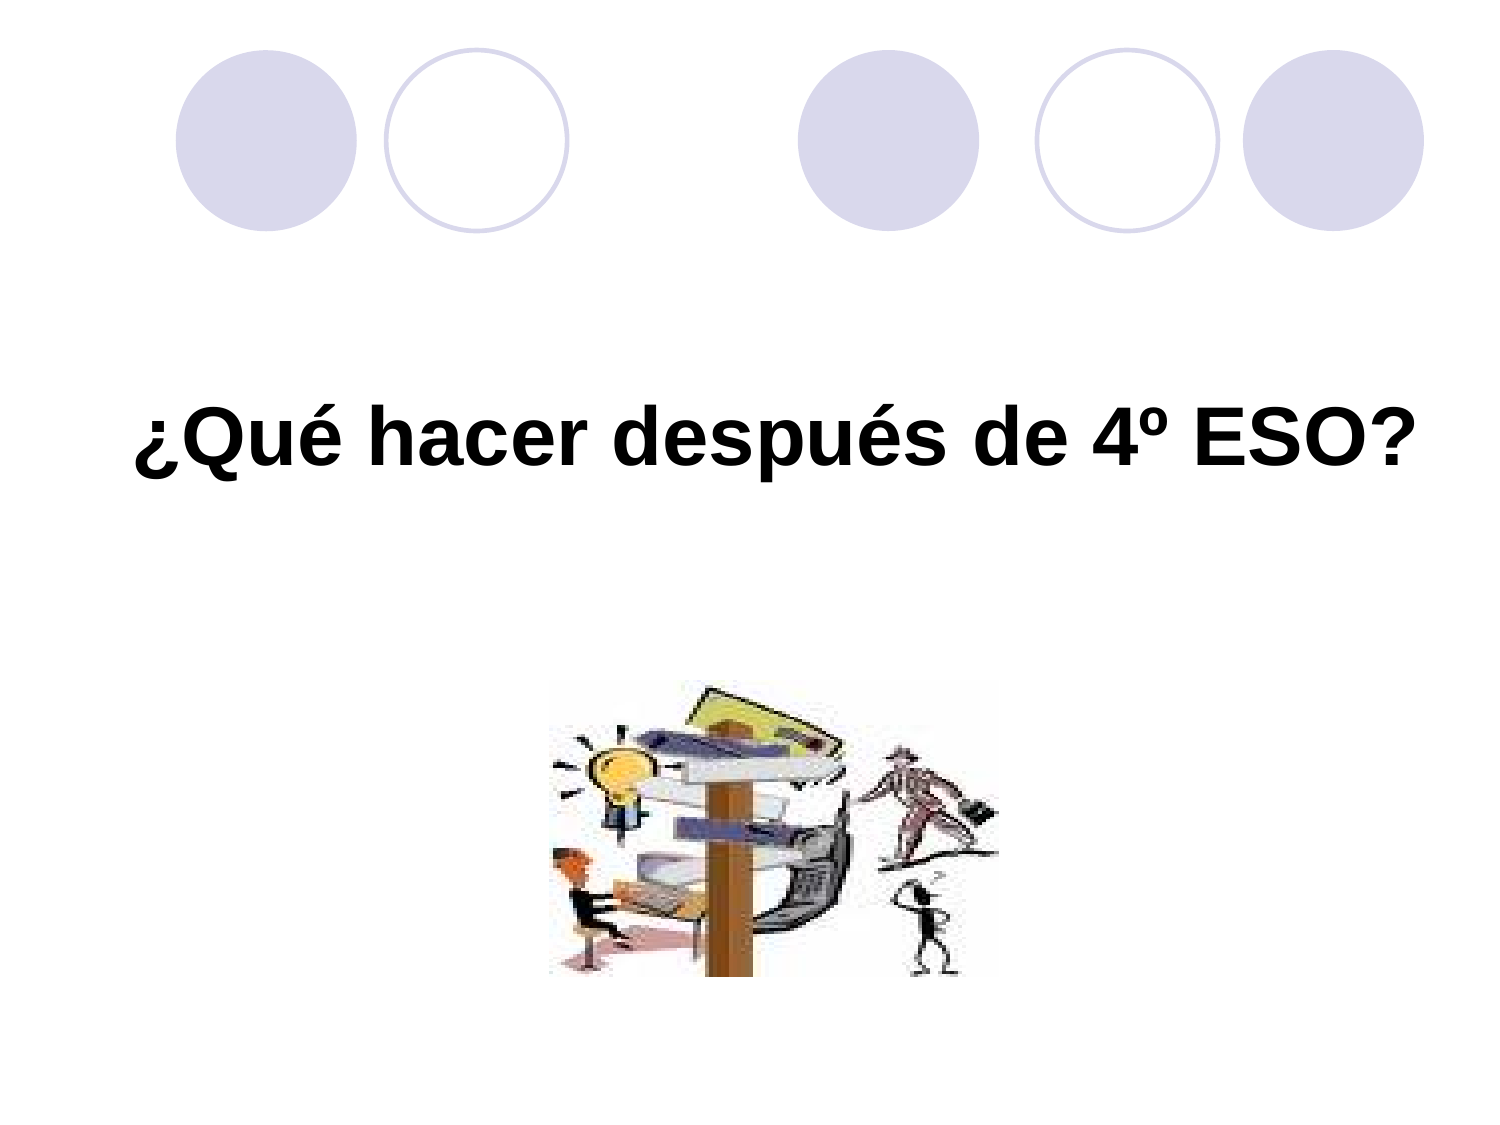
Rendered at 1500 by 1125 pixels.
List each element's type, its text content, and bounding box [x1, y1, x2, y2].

text_box ¿Qué hacer después de 4º ESO? [100, 290, 1451, 575]
picture [549, 680, 999, 977]
